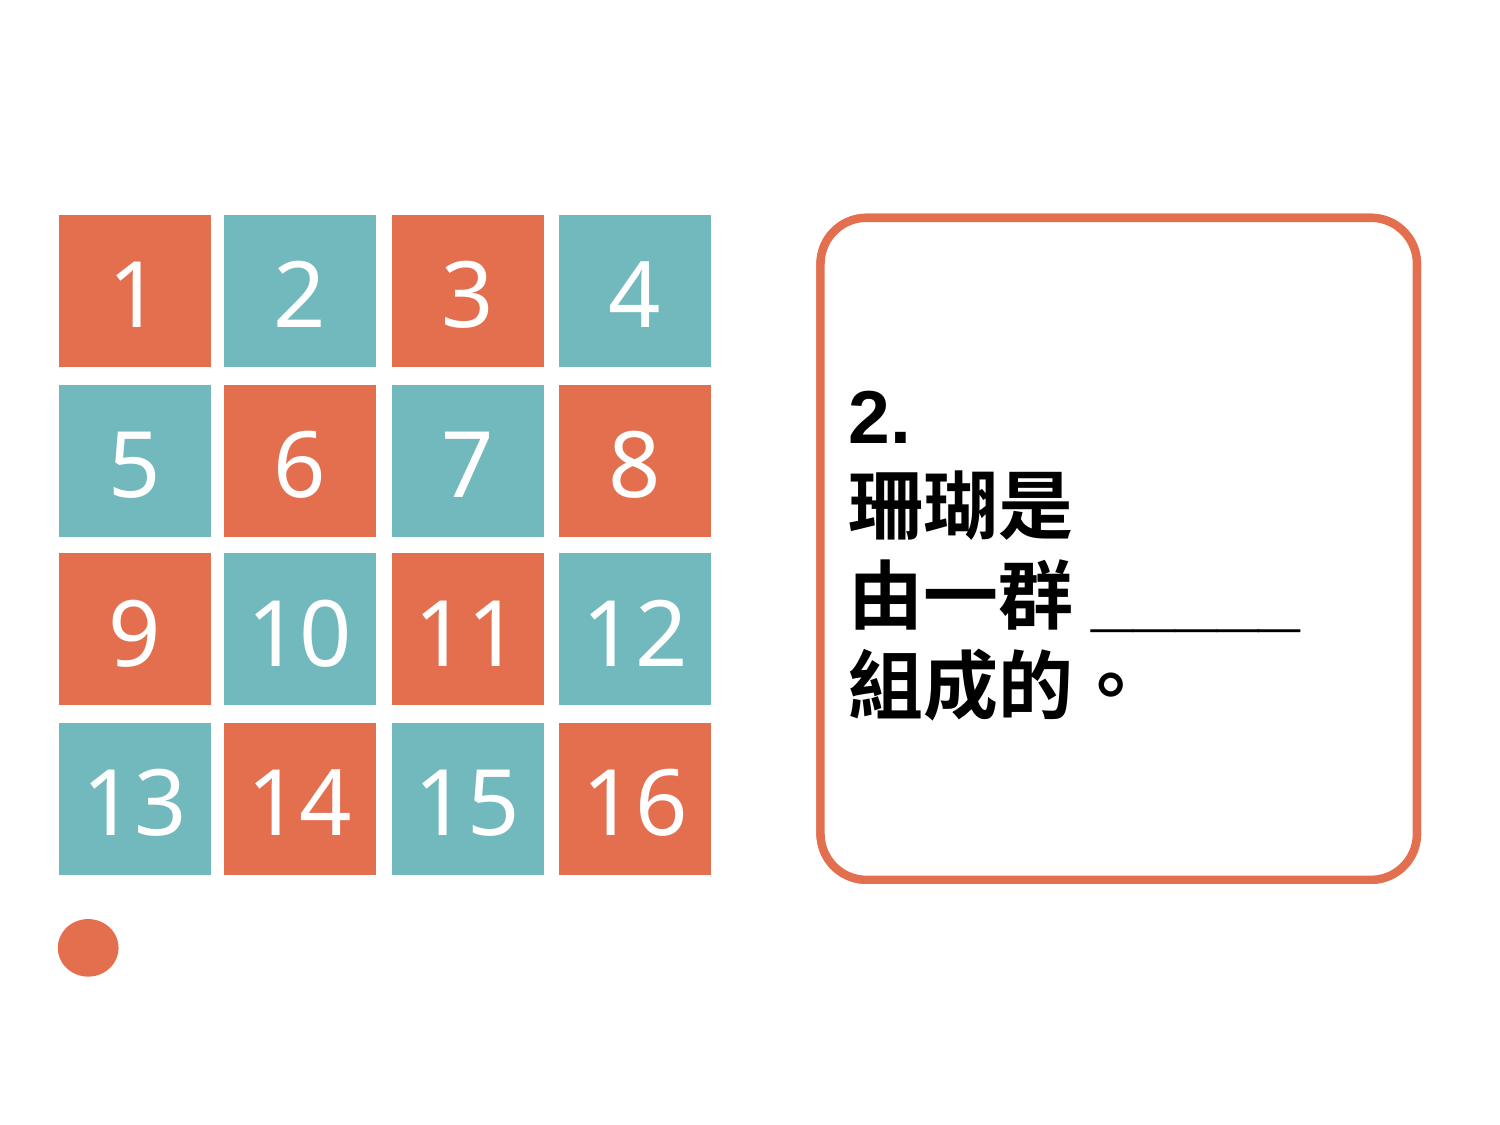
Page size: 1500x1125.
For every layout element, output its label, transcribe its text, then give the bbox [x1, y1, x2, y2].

text_box 15 [391, 722, 545, 876]
text_box 13 [58, 722, 212, 876]
text_box 2. 珊瑚是 由一群_____ 組成的。 [820, 217, 1417, 880]
text_box 1 [58, 214, 212, 368]
text_box 2 [223, 214, 377, 368]
text_box 10 [223, 552, 377, 706]
text_box 11 [391, 552, 545, 706]
text_box 9 [58, 552, 212, 706]
text_box 3 [391, 214, 545, 368]
text_box 4 [558, 214, 712, 368]
text_box 7 [391, 384, 545, 538]
text_box 8 [558, 384, 712, 538]
text_box 5 [58, 384, 212, 538]
text_box 12 [558, 552, 712, 706]
text_box 14 [223, 722, 377, 876]
text_box [57, 919, 119, 977]
text_box 16 [558, 722, 712, 876]
text_box 6 [223, 384, 377, 538]
